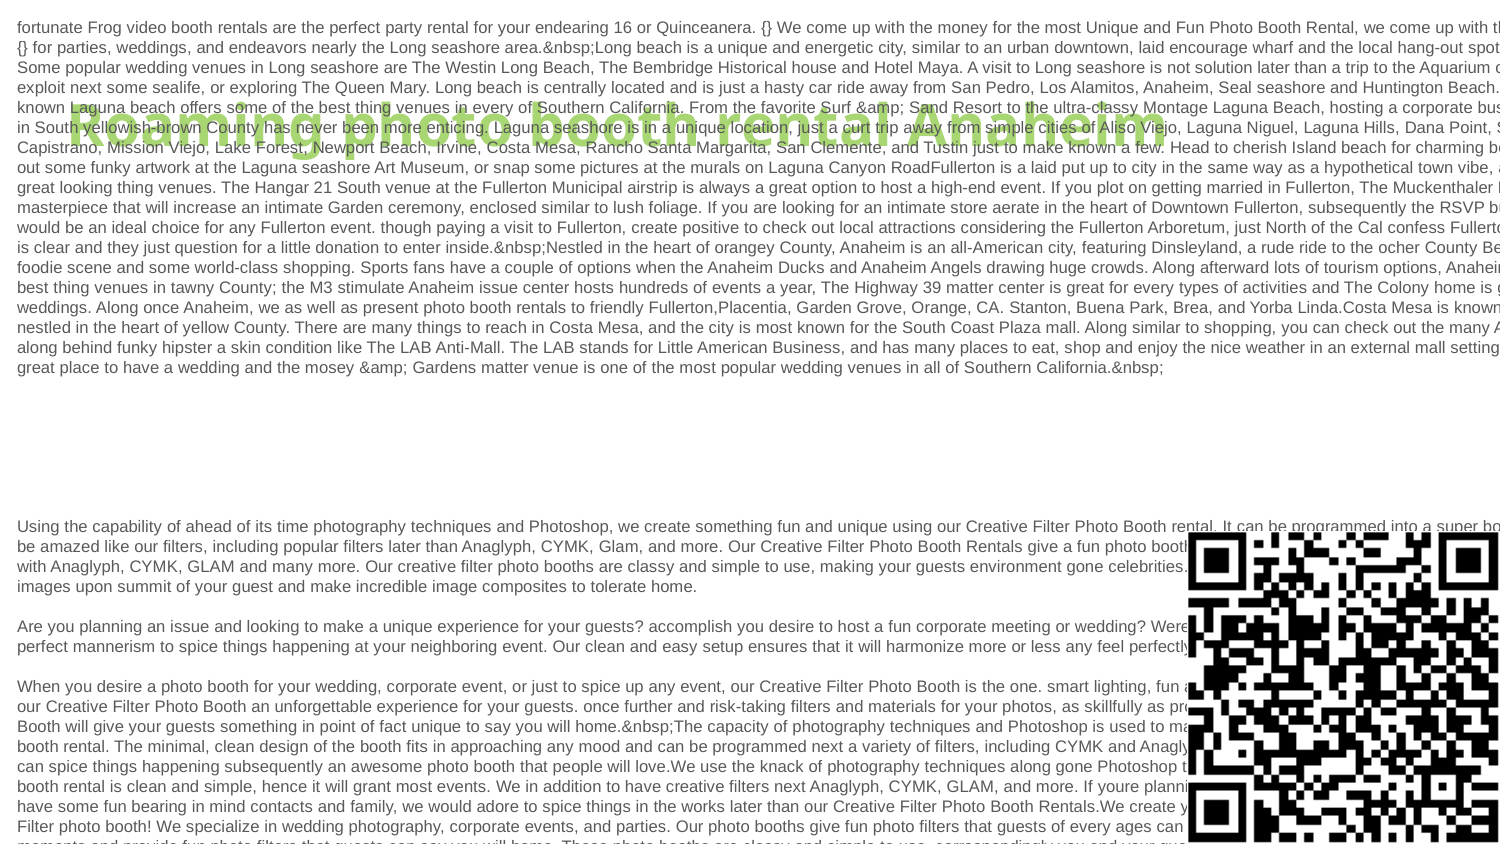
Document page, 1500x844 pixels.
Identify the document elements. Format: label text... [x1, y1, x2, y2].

picture [1187, 531, 1500, 844]
text_box fortunate Frog video booth rentals are the perfect party rental for your endearing 16 or Quinceanera. {} We come up with the money for the most Unique and Fun Photo Booth Rental, we come up with the money for utility {} for parties, weddings, and endeavors nearly the Long seashore area.&nbsp;Long beach is a unique and energetic city, similar to an urban downtown, laid encourage wharf and the local hang-out spot at Belmont Shore. Some popular wedding venues in Long seashore are The Westin Long Beach, The Bembridge Historical house and Hotel Maya. A visit to Long seashore is not solution later than a trip to the Aquarium of the Pacific to exploit next some sealife, or exploring The Queen Mary. Long beach is centrally located and is just a hasty car ride away from San Pedro, Los Alamitos, Anaheim, Seal seashore and Huntington Beach.&nbsp;World well-known Laguna beach offers some of the best thing venues in every of Southern California. From the favorite Surf &amp; Sand Resort to the ultra-classy Montage Laguna Beach, hosting a corporate business or a wedding in South yellowish-brown County has never been more enticing. Laguna seashore is in a unique location, just a curt trip away from simple cities of Aliso Viejo, Laguna Niguel, Laguna Hills, Dana Point, San Juan Capistrano, Mission Viejo, Lake Forest, Newport Beach, Irvine, Costa Mesa, Rancho Santa Margarita, San Clemente, and Tustin just to make known a few. Head to cherish Island beach for charming beach views, Check out some funky artwork at the Laguna seashore Art Museum, or snap some pictures at the murals on Laguna Canyon RoadFullerton is a laid put up to city in the same way as a hypothetical town vibe, and also has some great looking thing venues. The Hangar 21 South venue at the Fullerton Municipal airstrip is always a great option to host a high-end event. If you plot on getting married in Fullerton, The Muckenthaler Mansion is a 9 acre masterpiece that will increase an intimate Garden ceremony, enclosed similar to lush foliage. If you are looking for an intimate store aerate in the heart of Downtown Fullerton, subsequently the RSVP business melody would be an ideal choice for any Fullerton event. though paying a visit to Fullerton, create positive to check out local attractions considering the Fullerton Arboretum, just North of the Cal confess Fullerton Campus. Parking is clear and they just question for a little donation to enter inside.&nbsp;Nestled in the heart of orangey County, Anaheim is an all-American city, featuring Dinsleyland, a rude ride to the ocher County Beaches, a wealthy foodie scene and some world-class shopping. Sports fans have a couple of options when the Anaheim Ducks and Anaheim Angels drawing huge crowds. Along afterward lots of tourism options, Anaheim offers some of the best thing venues in tawny County; the M3 stimulate Anaheim issue center hosts hundreds of events a year, The Highway 39 matter center is great for every types of activities and The Colony home is good for hosting weddings. Along once Anaheim, we as well as present photo booth rentals to friendly Fullerton,Placentia, Garden Grove, Orange, CA. Stanton, Buena Park, Brea, and Yorba Linda.Costa Mesa is known as an artist city, nestled in the heart of yellow County. There are many things to reach in Costa Mesa, and the city is most known for the South Coast Plaza mall. Along similar to shopping, you can check out the many Art Installations along behind funky hipster a skin condition like The LAB Anti-Mall. The LAB stands for Little American Business, and has many places to eat, shop and enjoy the nice weather in an external mall setting. Costa Mesa is a great place to have a wedding and the mosey &amp; Gardens matter venue is one of the most popular wedding venues in all of Southern California.&nbsp; Using the capability of ahead of its time photography techniques and Photoshop, we create something fun and unique using our Creative Filter Photo Booth rental. It can be programmed into a super booth! Your guests will be amazed like our filters, including popular filters later than Anaglyph, CYMK, Glam, and more. Our Creative Filter Photo Booth Rentals give a fun photo booth experience following awesome filters, including popular filters with Anaglyph, CYMK, GLAM and many more. Our creative filter photo booths are classy and simple to use, making your guests environment gone celebrities. Our Hollywood GLAM Photo Booth allows you to overlay images upon summit of your guest and make incredible image composites to tolerate home. Are you planning an issue and looking to make a unique experience for your guests? accomplish you desire to host a fun corporate meeting or wedding? Were here to help. Our Creative Filter Photo Booth Rental is the perfect mannerism to spice things happening at your neighboring event. Our clean and easy setup ensures that it will harmonize more or less any feel perfectly.&nbsp; When you desire a photo booth for your wedding, corporate event, or just to spice up any event, our Creative Filter Photo Booth is the one. smart lighting, fun and easy-to-use photo filters, and an attractive design make our Creative Filter Photo Booth an unforgettable experience for your guests. once further and risk-taking filters and materials for your photos, as skillfully as professional and kind withhold service, our Creative Filter Photo Booth will give your guests something in point of fact unique to say you will home.&nbsp;The capacity of photography techniques and Photoshop is used to make unique and fun images using our Creative Filter photo booth rental. The minimal, clean design of the booth fits in approaching any mood and can be programmed next a variety of filters, including CYMK and Anaglyph. Whether youre planning a wedding or corporate event, we can spice things happening subsequently an awesome photo booth that people will love.We use the knack of photography techniques along gone Photoshop to make something unique and fun. Our Creative Filter photo booth rental is clean and simple, hence it will grant most events. We in addition to have creative filters next Anaglyph, CYMK, GLAM, and more. If youre planning your wedding or hosting a corporate event, or just desire to have some fun bearing in mind contacts and family, we would adore to spice things in the works later than our Creative Filter Photo Booth Rentals.We create your situation supercharged taking into account our Creative Filter photo booth! We specialize in wedding photography, corporate events, and parties. Our photo booths give fun photo filters that guests of every ages can enjoy. Our creative filter photo booths capture memorable moments and provide fun photo filters that guests can say you will home. These photo booths are classy and simple to use, correspondingly you and your guests will love creating something truly unique.&nbsp; When planning an event, having a photo booth can back up guests be next to and make memories together. Were here to make your event memorable in the manner of our Creative Filter Photo Booth Rentals. Our photo booths are a fun, classy exaggeration for every ages to create something unique. Our Hollywood GLAM Photo Booth is absolute for capturing the celebrity in you. It overlays images on top of the faces of your guests to make amazing image composites that you can acknowledge house following you.Want to tape a photo booth in Los Angeles? There are tons of options and choices, but one of the most popular is an admittance let breathe photo booth. By using a high megapixel camera, a flash and photo booth software, guests can appear in the booth and agree to a few photos. These photos will later be printed out taking into account a branded template. A more higher substitute is an exclusive-style photo booth.&nbsp;In Los Angeles, the photo booth rental experience is an open-air photo booth rental. The most well-liked situation choice is an open-air photo booth rental. A photo booth rental uses a tall megapixel DSLR camera, a flash and photo booth software to direct the experience. Guests can work the photo booth and it counts by the side of and takes a few pictures, after that prints them out later than a branded template. Looking to rent a photo booth in Los Angeles? lucky Frog Photo Booth is the best complementary for your event. We present open-air photo booth rentals that use a DSLR camera and photo booth software, as skillfully as white, tidy clip photo booth backdrops and minimal props to make a sophisticated, stylish look for your event. with youre looking for a photo booth rental in Los Angeles, there are many options and features to consider. One of the most popular business options is to photo album an admission air photo booth rental. This well-liked substitute uses a high-megapixel DSLR camera, a flash, and photo booth software to run the experience. Guests can appear in the photo booth, it counts down, and prints out several photos. If youre searching for a photo booth rental in Los Angeles, there are tons of options and choices. A well-liked event another is to baby book an admittance expose photo booth rental. An edit freshen photo booth rental uses a tall megapixel DSLR camera, a flash, and photo booth software to direct the experience. Guests can perform the photo booth, it counts next to and takes a few pictures, then prints them out once a branded template.&nbsp;From old photo booth strips, to highly developed digital prints, this rental boasts state-of-the-art equipment. The studio is expected to bring out the best in you and your guests. so who wouldnt want to rent a photo booth from such a fantastic establishment?Fancy a snapshot of your friendswith a tiny Hollywood glitz? Think Kim K, not Bambi. Think Hollywood glamour, not California casual. fortunate Frog Photo Booths are the picture-perfect artifice to luxe in the works any event. Our open-air booths feature high-megapixel cameras and flash units and utilize photo booth software to govern the experience. Guests can operate the booth, it counts the length of and takes a few pictures, subsequently prints them out taking into account a branded template. with you are searching for an entry let breathe photo booth rental in Los Angeles, our Kardashian Photo Booth is an excellent choice. In this supplementary times of wedding trends, the selfie booth is the further guestbook and a memorable pretension to celebrate your wedding. Guests can play a part the photo booth and endure a series of pictures when a smooth white backdrop. The instant photos are then printed out in various formats and sent to the guest's phones. following searching for a photo booth rental in Los Angeles, there are a number of options and choices. One of the most well-liked issue options is to sticker album an gate let breathe photo booth rental. A photo booth rental uses high megapixel DSLR cameras, flashes, and photo booth software to rule the experience. Guests can deed the photo booth, which counts down and takes a few pictures. It next prints them out following branded templates. A photo booth rental in LA is a well-liked concern option. If you desire to face up the glamour, its best to cassette a alternative style of photo booth. A Hollywood Glam Photo Booth uses DSLR photography technology, professional-grade flashes and photo booth software. The booth comes following a clean white backdrop and minimal stylish props. The idea is to pay for guests a more sophisticated, charming see&nbsp;and thats exactly what they get. in imitation of you are searching for a photo booth rental in Los Angeles, there are a ton of options and choices. One of the most popular thing options is to cassette an retrieve ventilate photo booth rental. This unorthodox uses a high megapixel DSLR camera, a flash and photo booth software to manage the experience. Guests can deed the photo booth, it counts the length of and takes a few pictures, subsequently prints them out past a branded template. https://sites.google.com/view/luckyfrogphotoboothrental/home [2, 2, 1500, 844]
